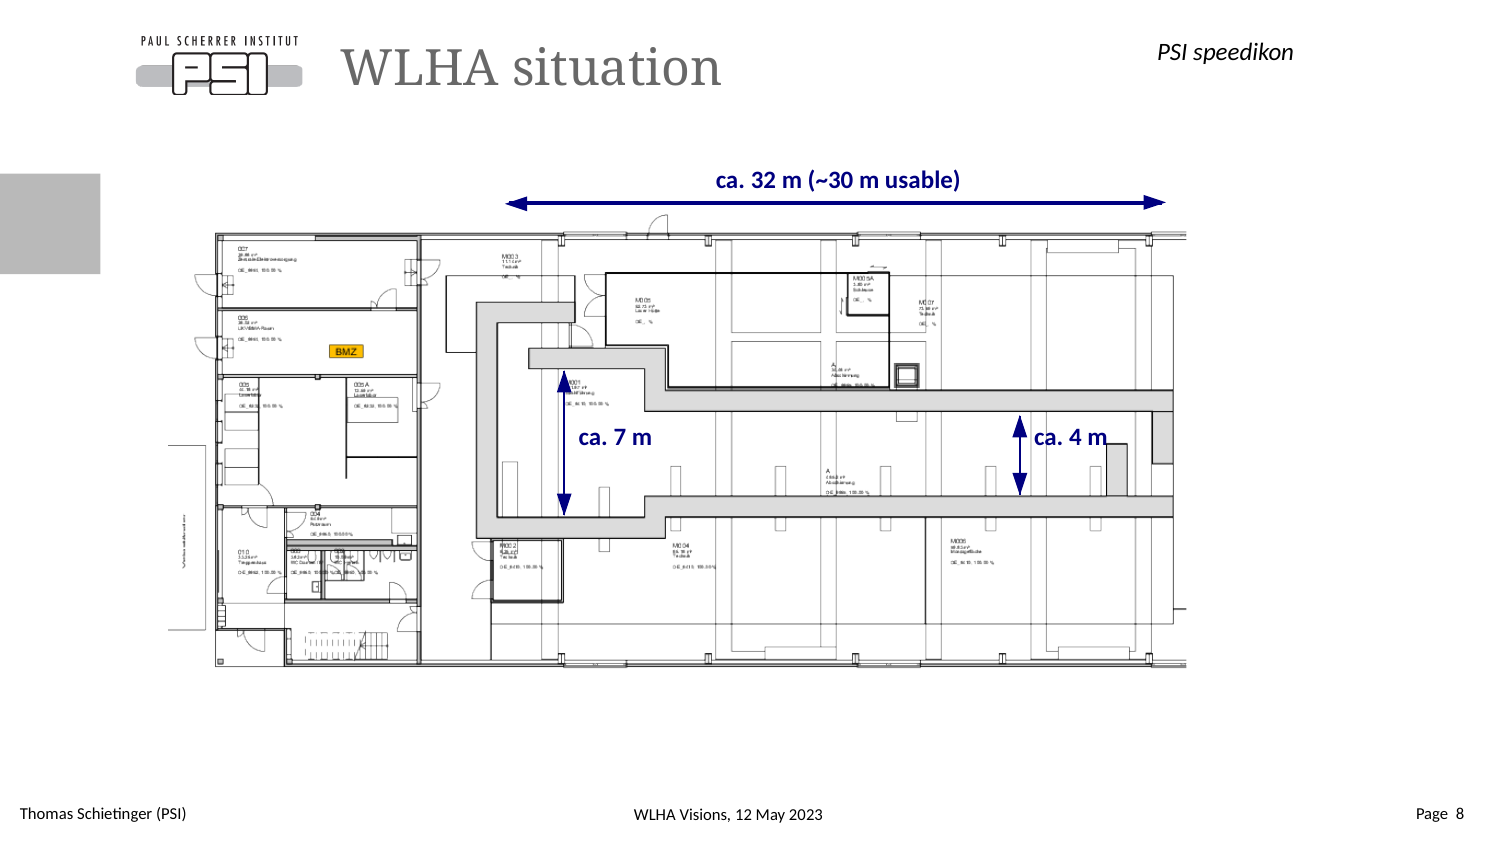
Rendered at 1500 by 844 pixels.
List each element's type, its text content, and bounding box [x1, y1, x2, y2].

text_box PSI speedikon [1142, 34, 1310, 74]
title WLHA situation [340, 35, 1477, 102]
picture [168, 157, 1187, 752]
text_box ca. 32 m (~30 m usable) [701, 162, 1013, 203]
text_box ca. 4 m [1021, 419, 1134, 460]
text_box ca. 7 m [565, 419, 678, 460]
